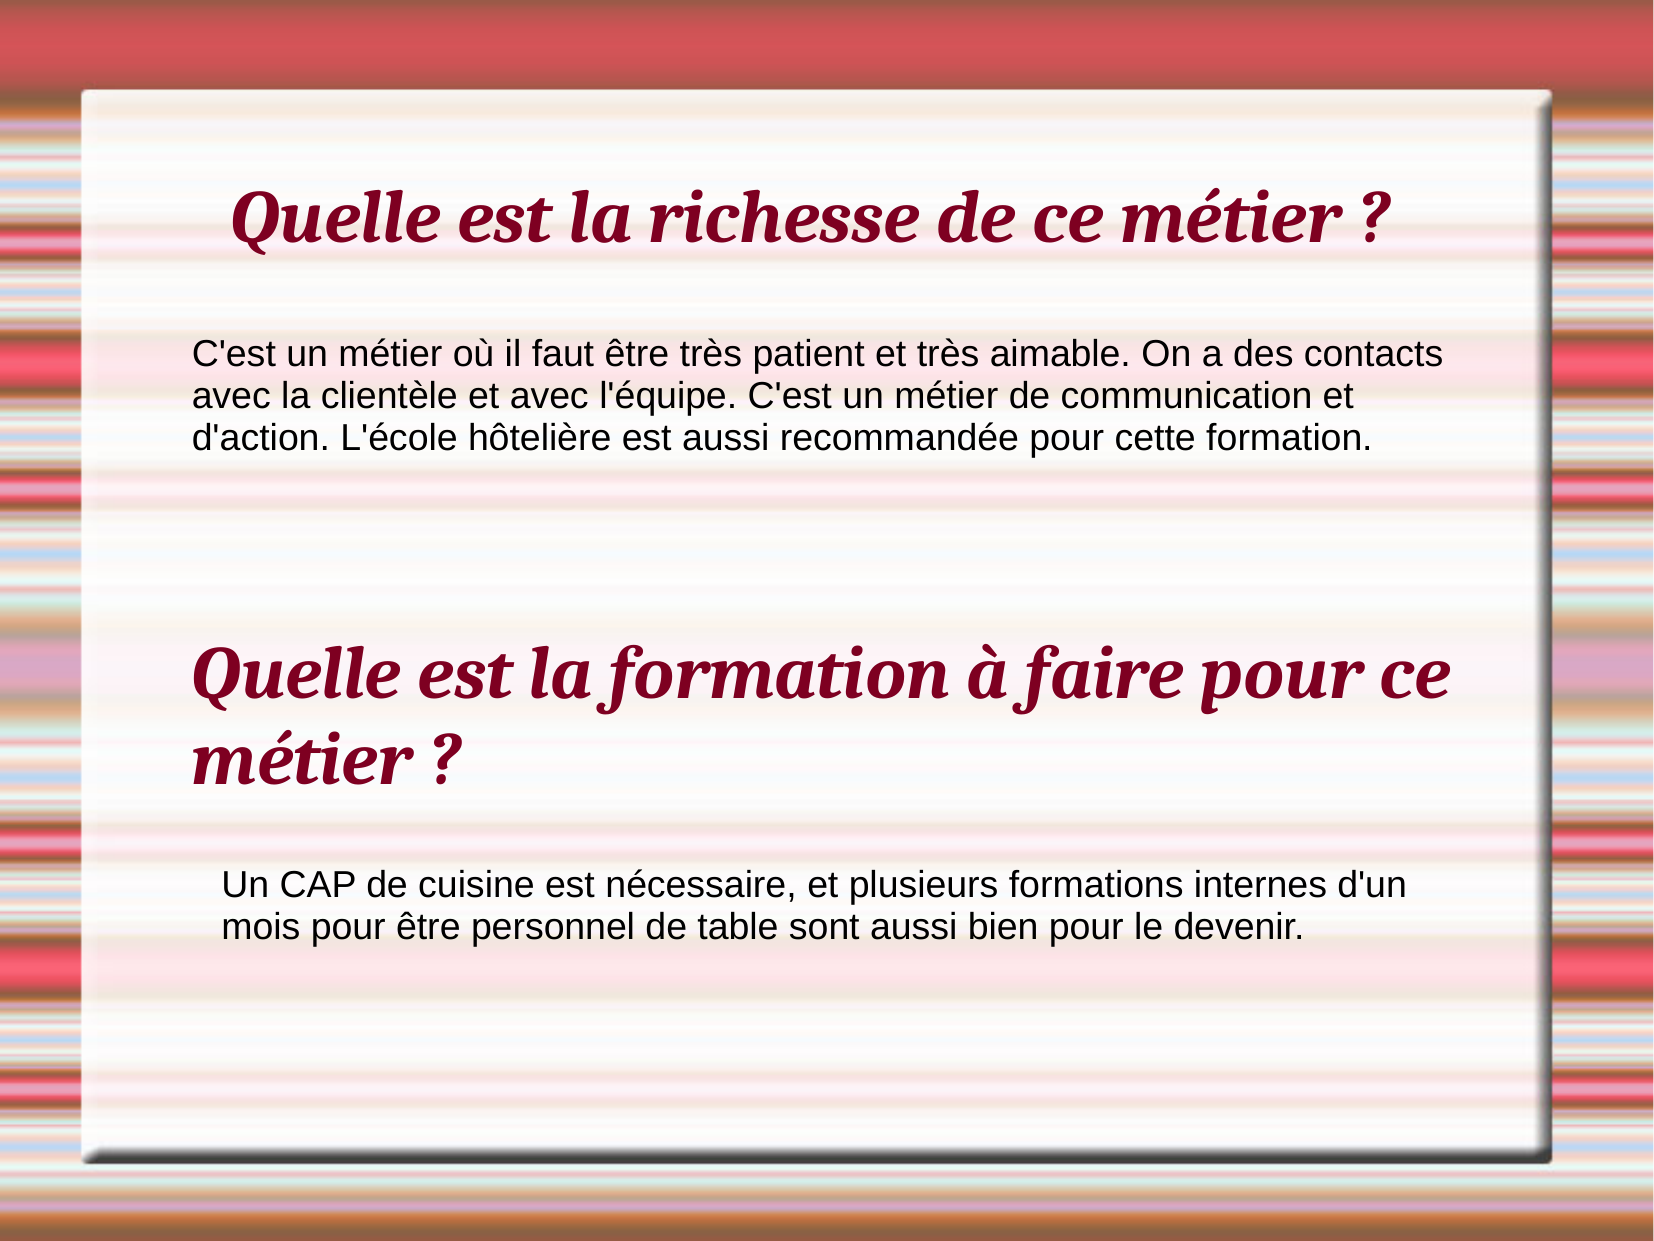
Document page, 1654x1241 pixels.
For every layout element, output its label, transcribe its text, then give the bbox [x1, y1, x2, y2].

title Quelle est la richesse de ce métier ? [88, 114, 1534, 322]
text_box C'est un métier où il faut être très patient et très aimable. On a des contacts avec la clientèle et avec l'équipe. C'est un métier de communication et d'action. L'école hôtelière est aussi recommandée pour cette formation. [177, 324, 1477, 466]
picture [0, 0, 1654, 1241]
text_box Quelle est la formation à faire pour ce métier ? [177, 623, 1477, 815]
text_box Un CAP de cuisine est nécessaire, et plusieurs formations internes d'un mois pour être personnel de table sont aussi bien pour le devenir. [206, 856, 1477, 956]
